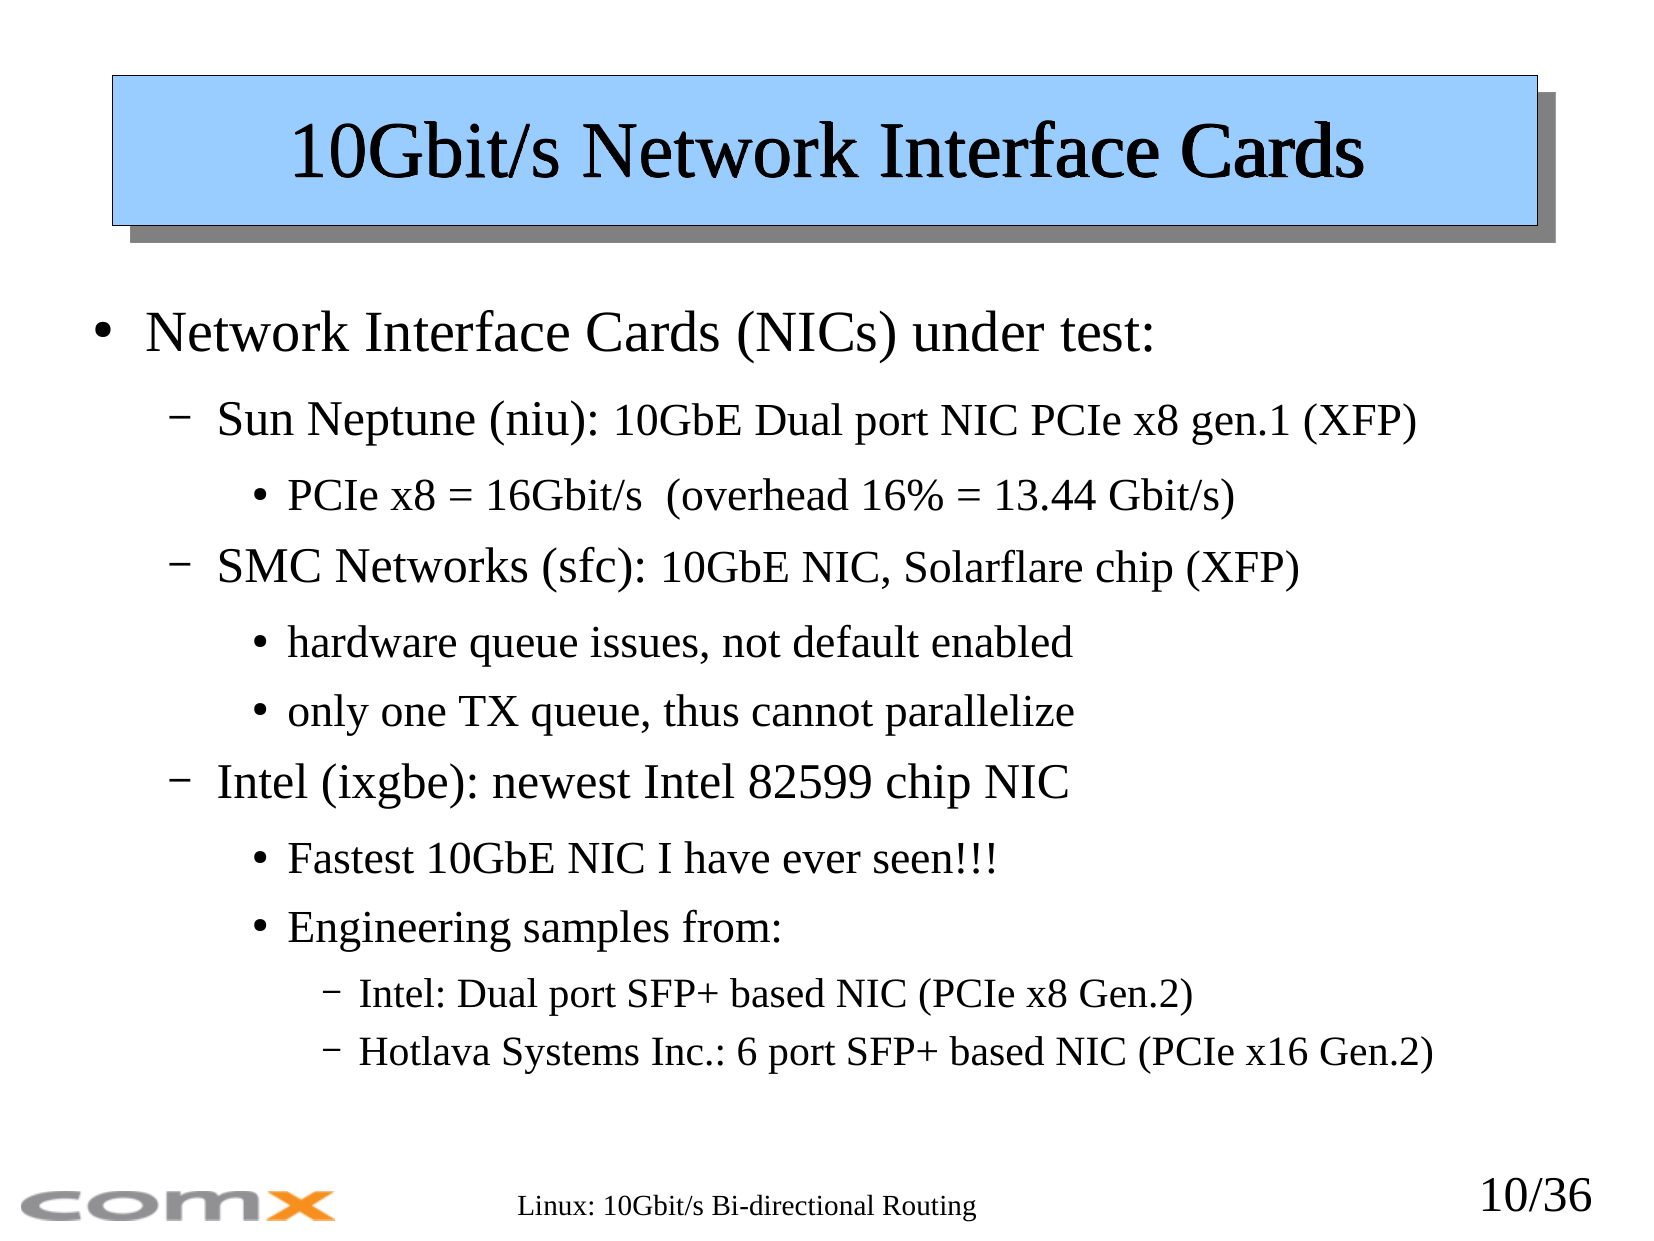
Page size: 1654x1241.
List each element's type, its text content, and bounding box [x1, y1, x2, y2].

list Network Interface Cards (NICs) under test: Sun Neptune (niu): 10GbE Dual port NIC PCIe x8 gen.1 (XFP) PCIe x8 = 16Gbit/s (overhead 16% = 13.44 Gbit/s) SMC Networks (sfc): 10GbE NIC, Solarflare chip (XFP) hardware queue issues, not default enabled only one TX queue, thus cannot parallelize Intel (ixgbe): newest Intel 82599 chip NIC Fastest 10GbE NIC I have ever seen!!! Engineering samples from: Intel: Dual port SFP+ based NIC (PCIe x8 Gen.2) Hotlava Systems Inc.: 6 port SFP+ based NIC (PCIe x16 Gen.2) [75, 299, 1613, 1088]
title 10Gbit/s Network Interface Cards [116, 75, 1538, 226]
picture [21, 1191, 335, 1221]
